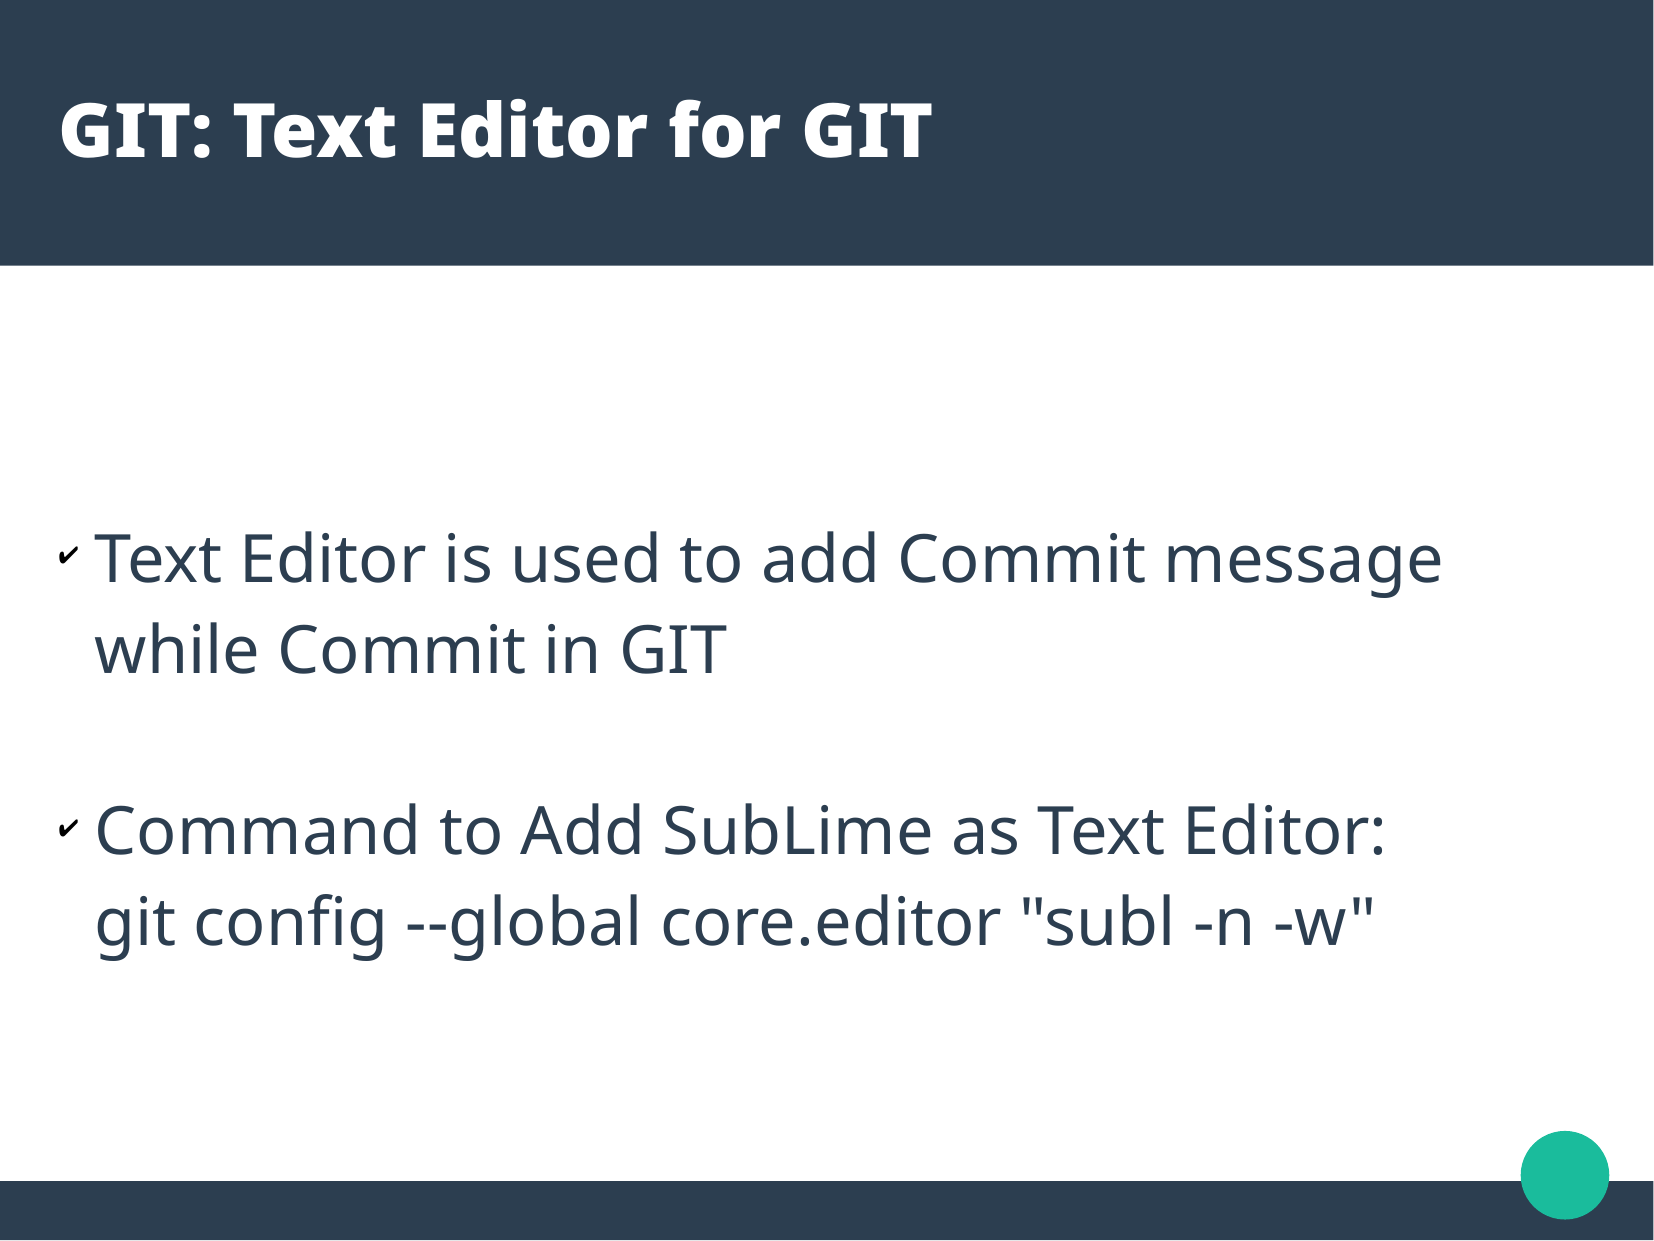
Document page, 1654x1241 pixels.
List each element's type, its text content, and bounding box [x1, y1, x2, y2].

subtitle Text Editor is used to add Commit message while Commit in GIT Command to Add SubLime as Text Editor: git config --global core.editor "subl -n -w" [59, 271, 1595, 1205]
title GIT: Text Editor for GIT [59, 40, 1595, 216]
